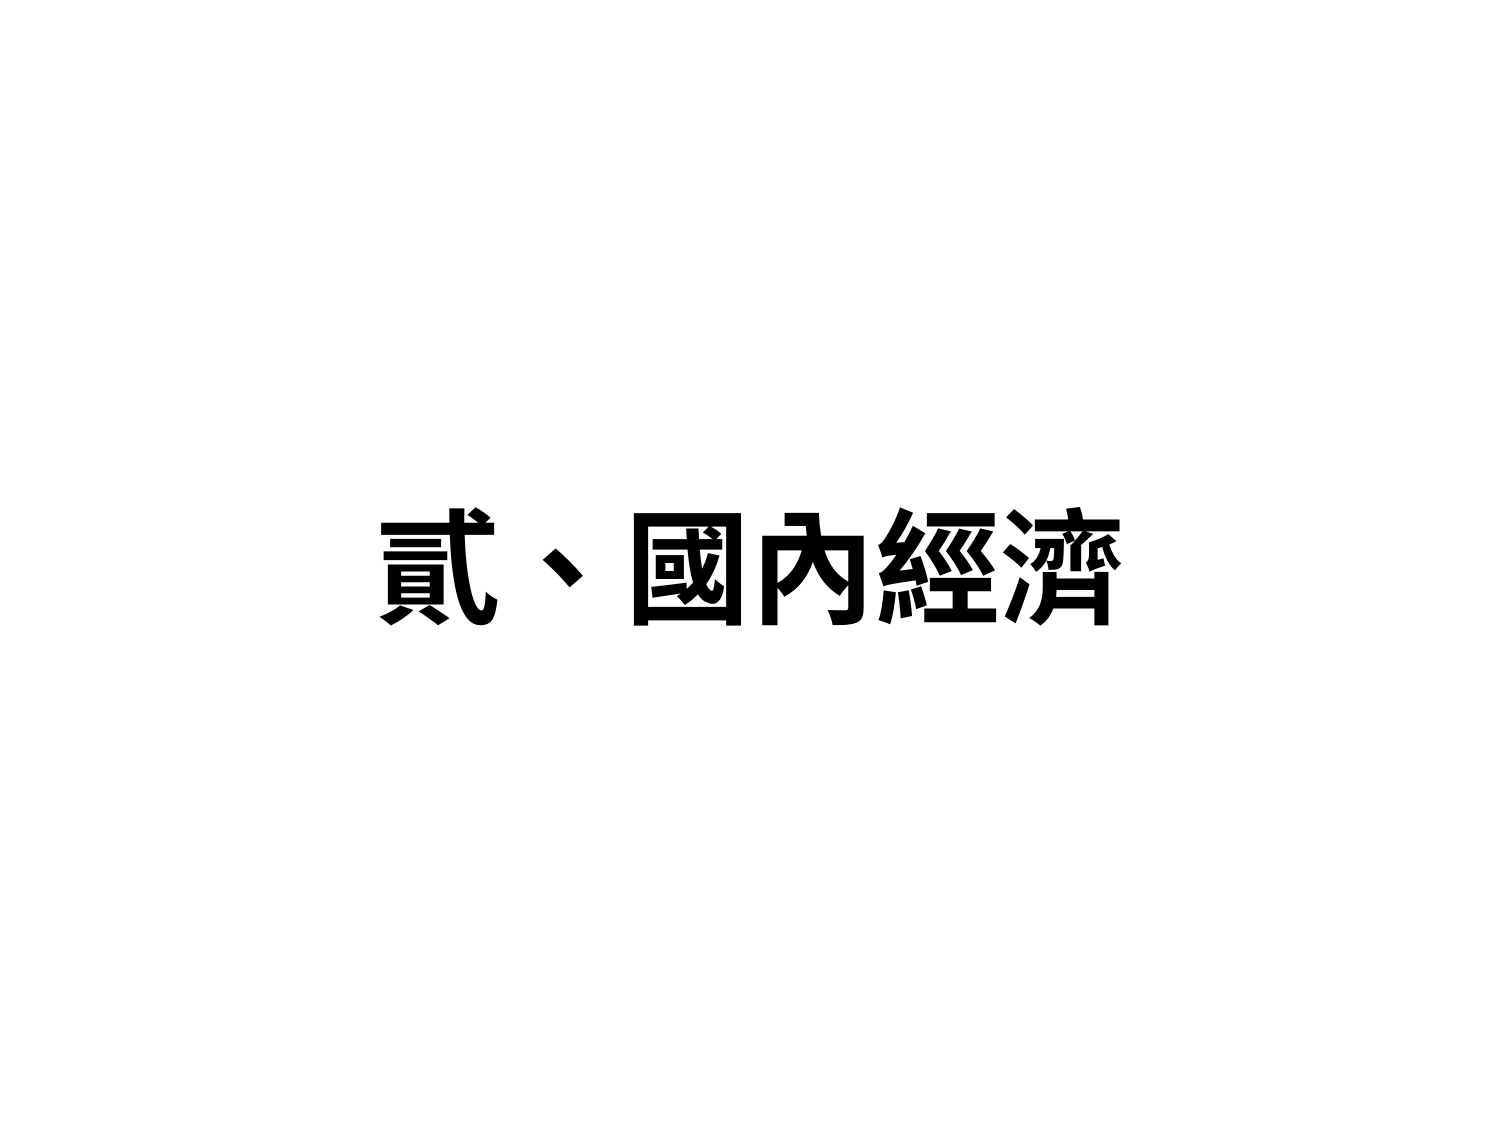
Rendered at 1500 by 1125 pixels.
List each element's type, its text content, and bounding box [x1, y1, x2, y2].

text_box 貳、國內經濟 [0, 467, 1500, 662]
